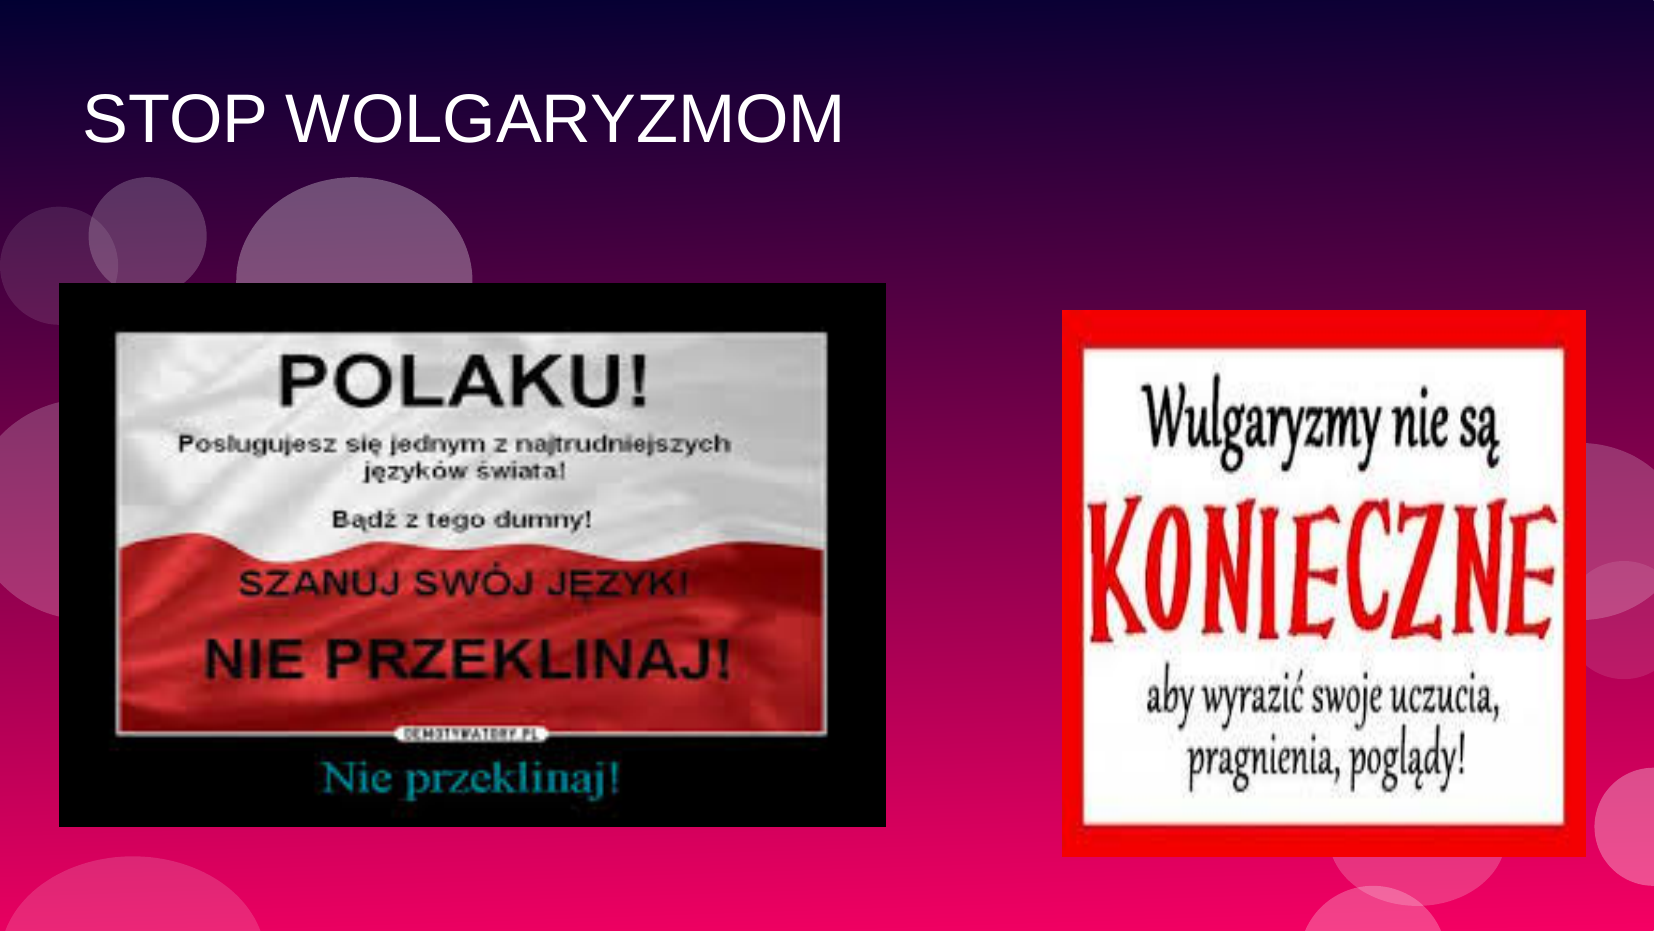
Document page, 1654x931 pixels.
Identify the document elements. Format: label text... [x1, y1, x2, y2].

picture [1062, 310, 1586, 857]
picture [59, 284, 886, 827]
title STOP WOLGARYZMOM [82, 37, 1571, 193]
